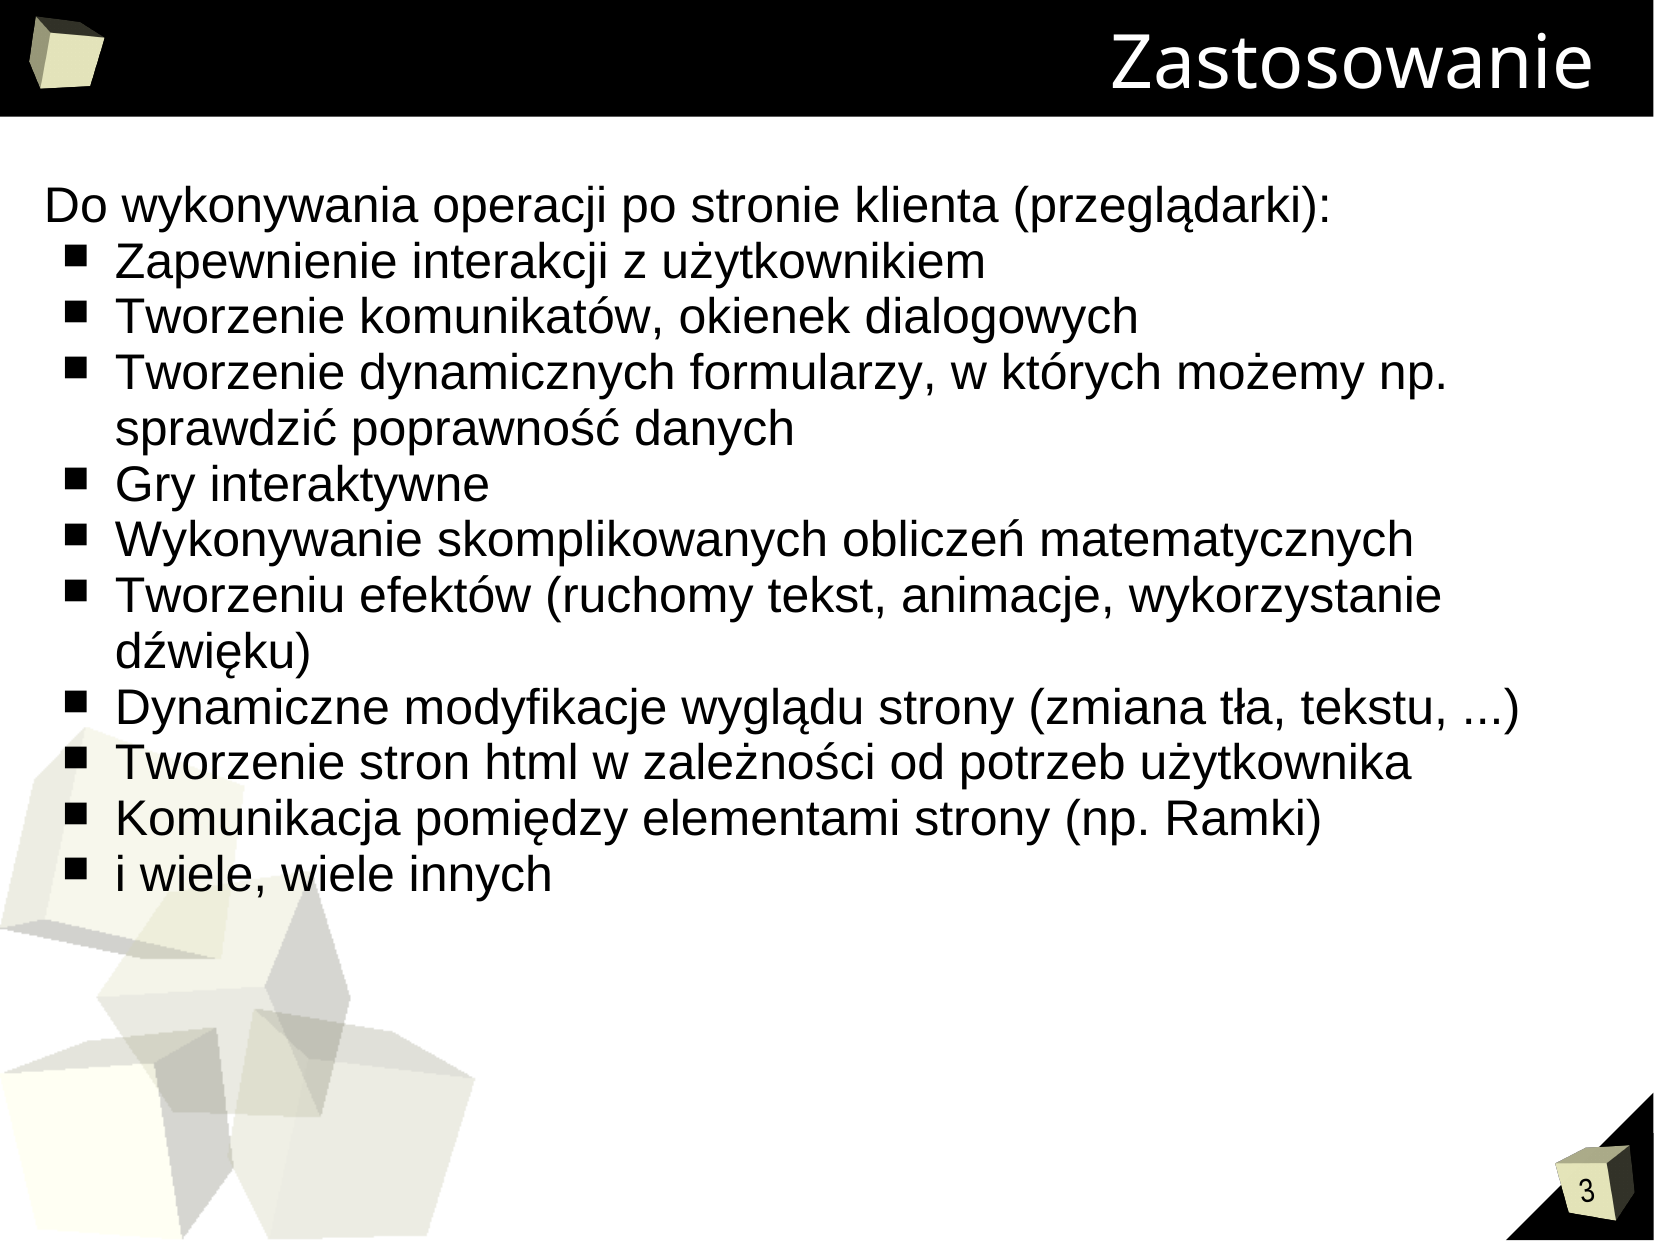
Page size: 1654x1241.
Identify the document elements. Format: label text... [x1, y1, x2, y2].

list Do wykonywania operacji po stronie klienta (przeglądarki): Zapewnienie interakcji z użytkownikiem Tworzenie komunikatów, okienek dialogowych Tworzenie dynamicznych formularzy, w których możemy np. sprawdzić poprawność danych Gry interaktywne Wykonywanie skomplikowanych obliczeń matematycznych Tworzeniu efektów (ruchomy tekst, animacje, wykorzystanie dźwięku) Dynamiczne modyfikacje wyglądu strony (zmiana tła, tekstu, ...) Tworzenie stron html w zależności od potrzeb użytkownika Komunikacja pomiędzy elementami strony (np. Ramki) i wiele, wiele innych [44, 177, 1611, 1214]
picture [0, 726, 477, 1241]
title Zastosowanie [118, 0, 1595, 119]
